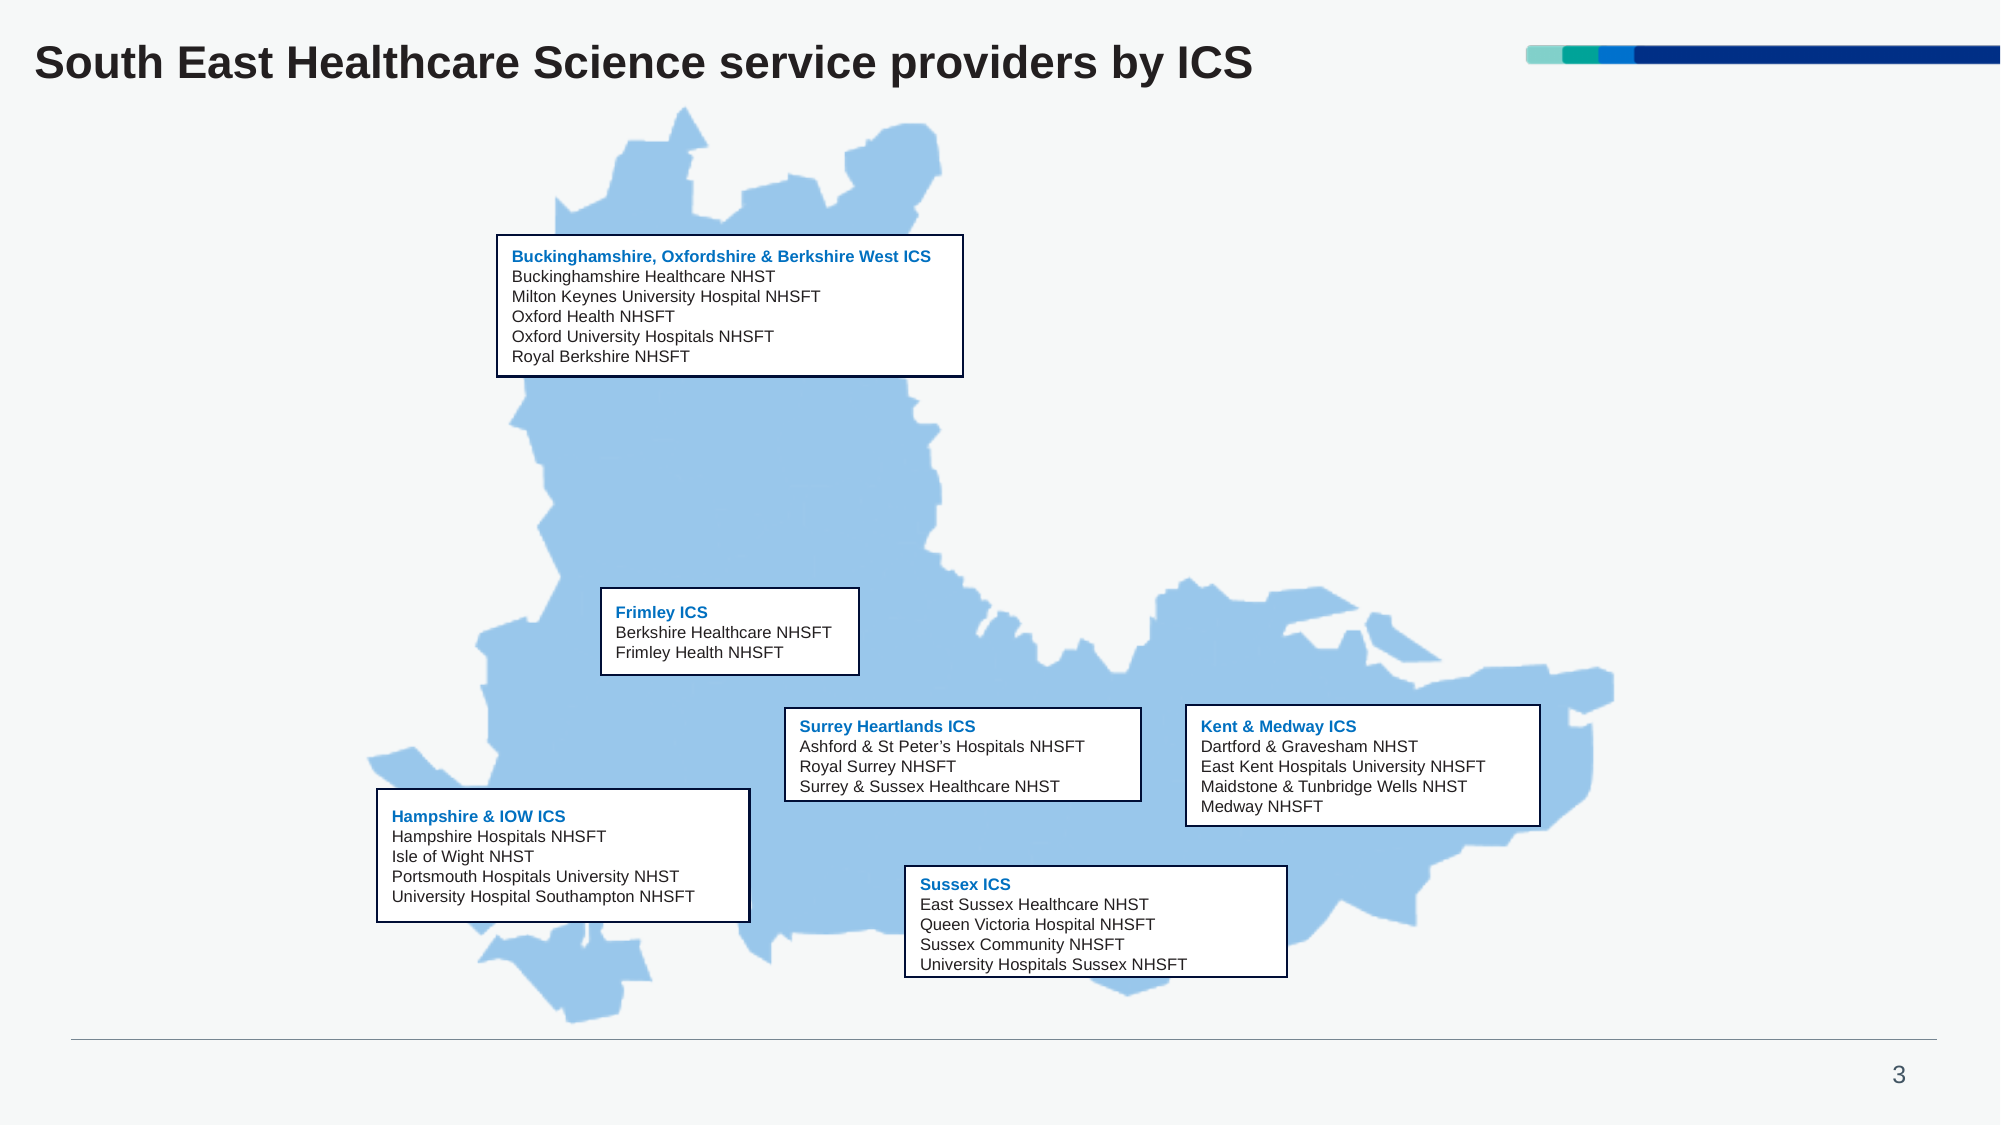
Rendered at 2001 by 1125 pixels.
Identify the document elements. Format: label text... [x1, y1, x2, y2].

text_box Kent & Medway ICS Dartford & Gravesham NHST East Kent Hospitals University NHSFT Maidstone & Tunbridge Wells NHST Medway NHSFT [1186, 705, 1540, 826]
text_box Hampshire & IOW ICS Hampshire Hospitals NHSFT Isle of Wight NHST Portsmouth Hospitals University NHST University Hospital Southampton NHSFT [377, 789, 750, 922]
text_box Surrey Heartlands ICS Ashford & St Peter’s Hospitals NHSFT Royal Surrey NHSFT Surrey & Sussex Healthcare NHST [785, 708, 1141, 801]
text_box South East Healthcare Science service providers by ICS [19, 25, 1792, 96]
picture [341, 96, 1636, 1047]
text_box Frimley ICS Berkshire Healthcare NHSFT Frimley Health NHSFT [601, 588, 859, 675]
text_box Buckinghamshire, Oxfordshire & Berkshire West ICS Buckinghamshire Healthcare NHST Milton Keynes University Hospital NHSFT Oxford Health NHSFT Oxford University Hospitals NHSFT Royal Berkshire NHSFT [497, 235, 963, 376]
text_box Sussex ICS East Sussex Healthcare NHST Queen Victoria Hospital NHSFT Sussex Community NHSFT University Hospitals Sussex NHSFT [905, 866, 1287, 977]
